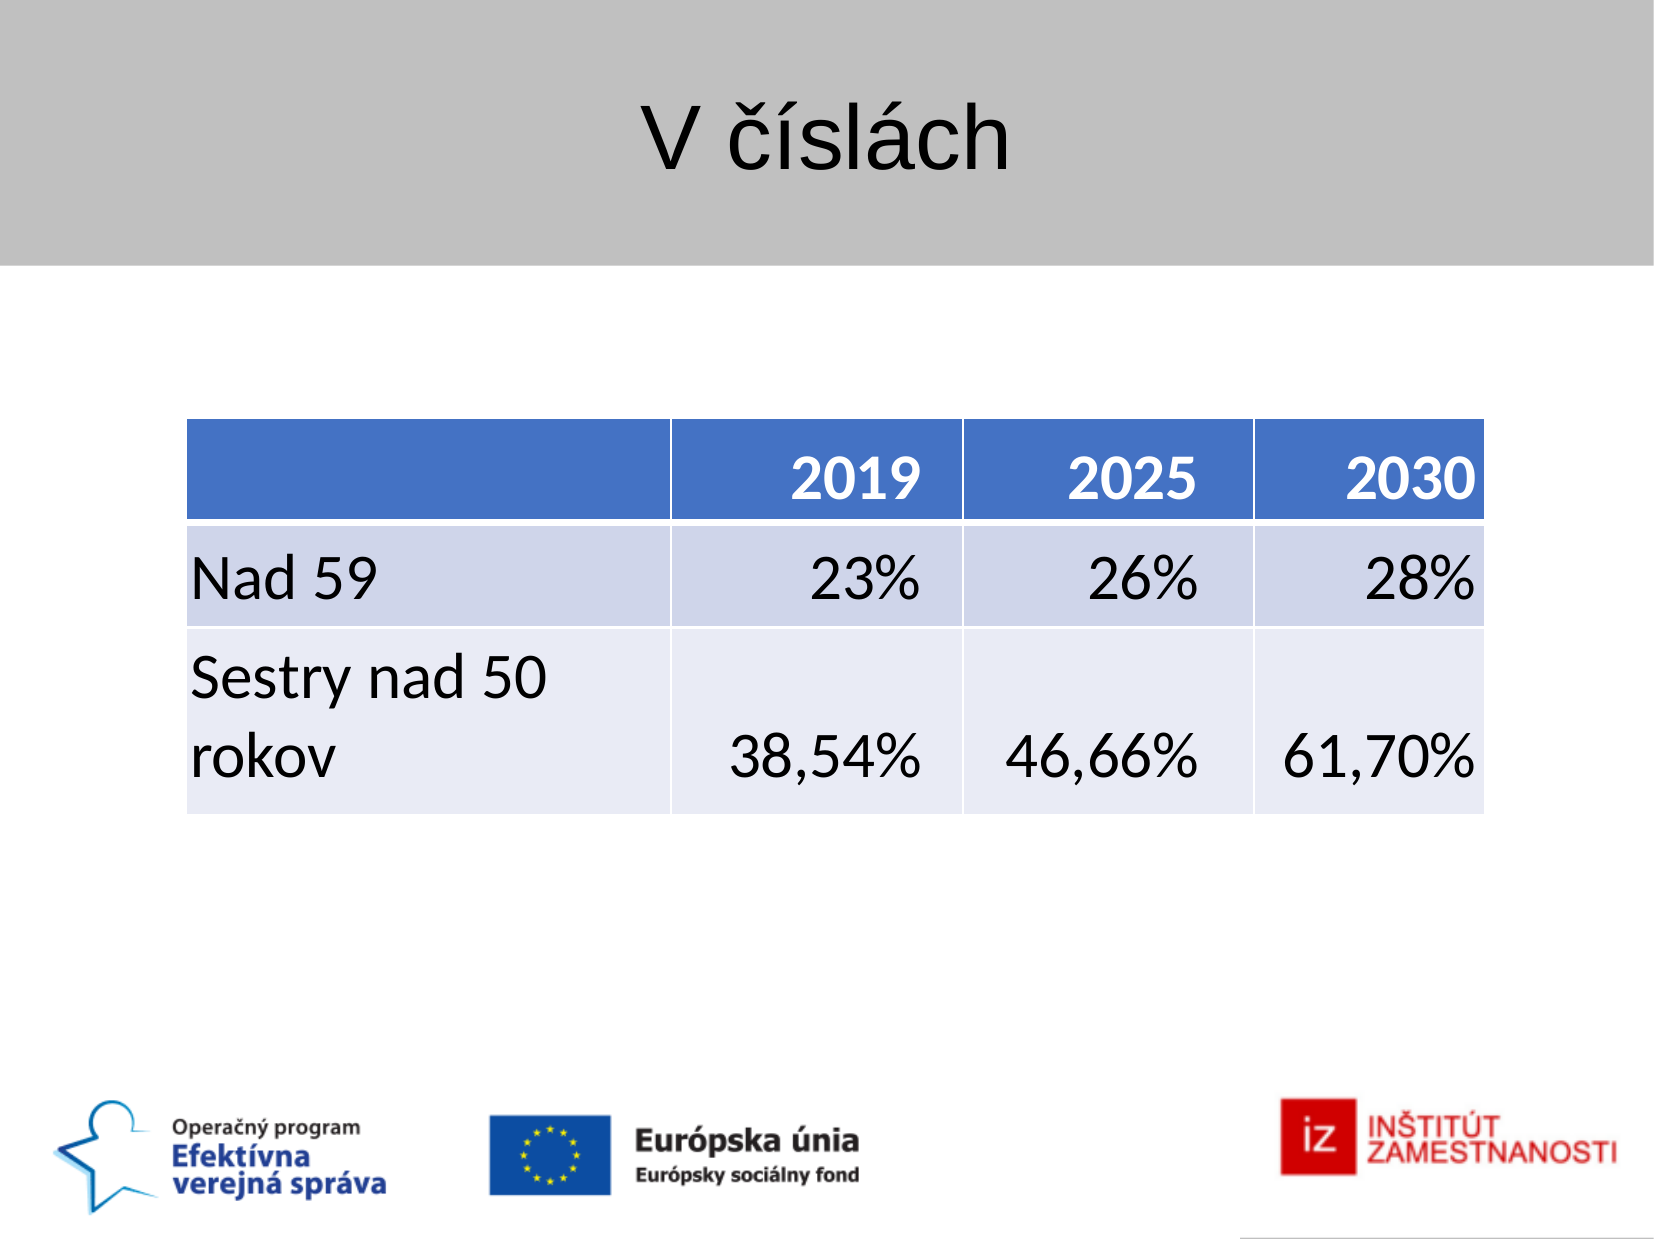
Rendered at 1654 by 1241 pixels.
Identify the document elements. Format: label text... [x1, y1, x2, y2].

picture [29, 1062, 886, 1241]
picture [1240, 1033, 1654, 1241]
title V číslách [88, 29, 1565, 237]
picture [184, 415, 1484, 836]
